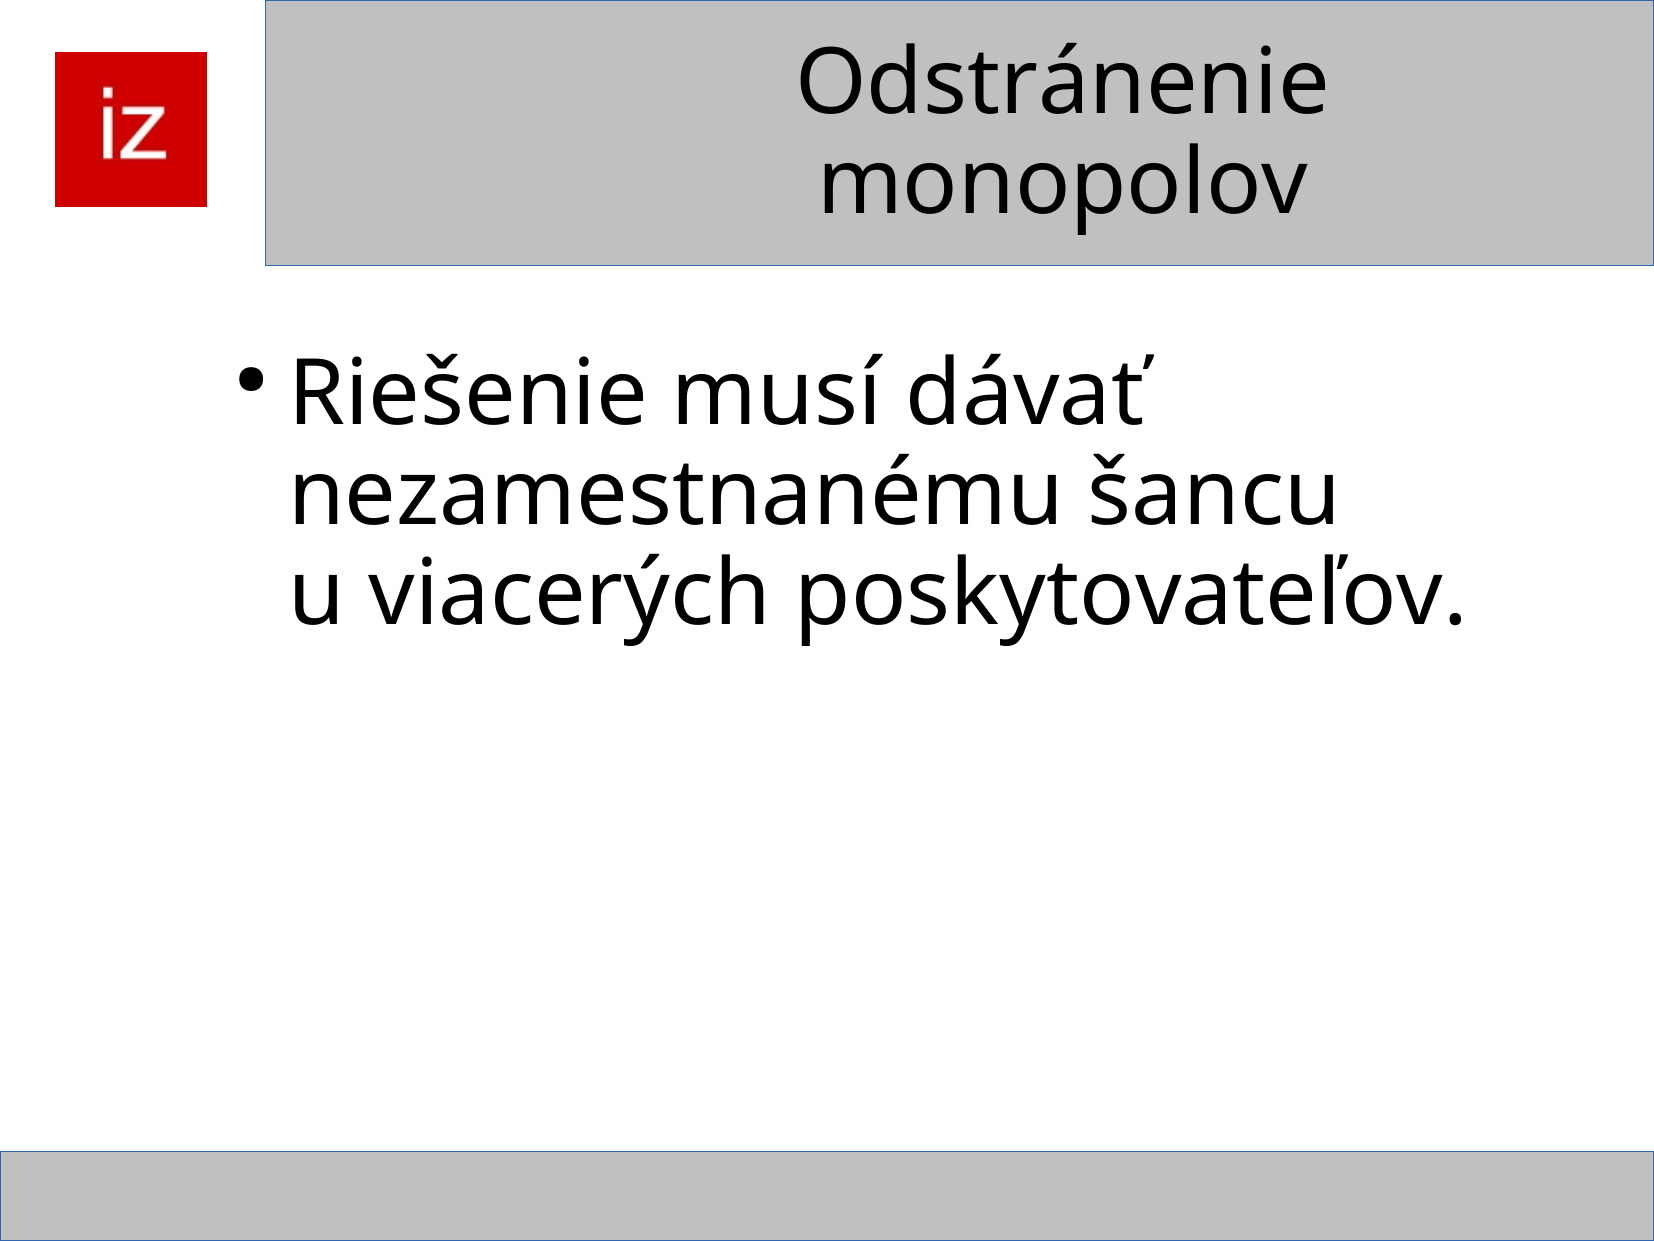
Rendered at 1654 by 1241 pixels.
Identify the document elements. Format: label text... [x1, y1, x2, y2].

title Odstránenie monopolov [561, 29, 1565, 237]
list Riešenie musí dávať nezamestnanému šancu u viacerých poskytovateľov. [121, 344, 1533, 1126]
picture [55, 52, 207, 207]
